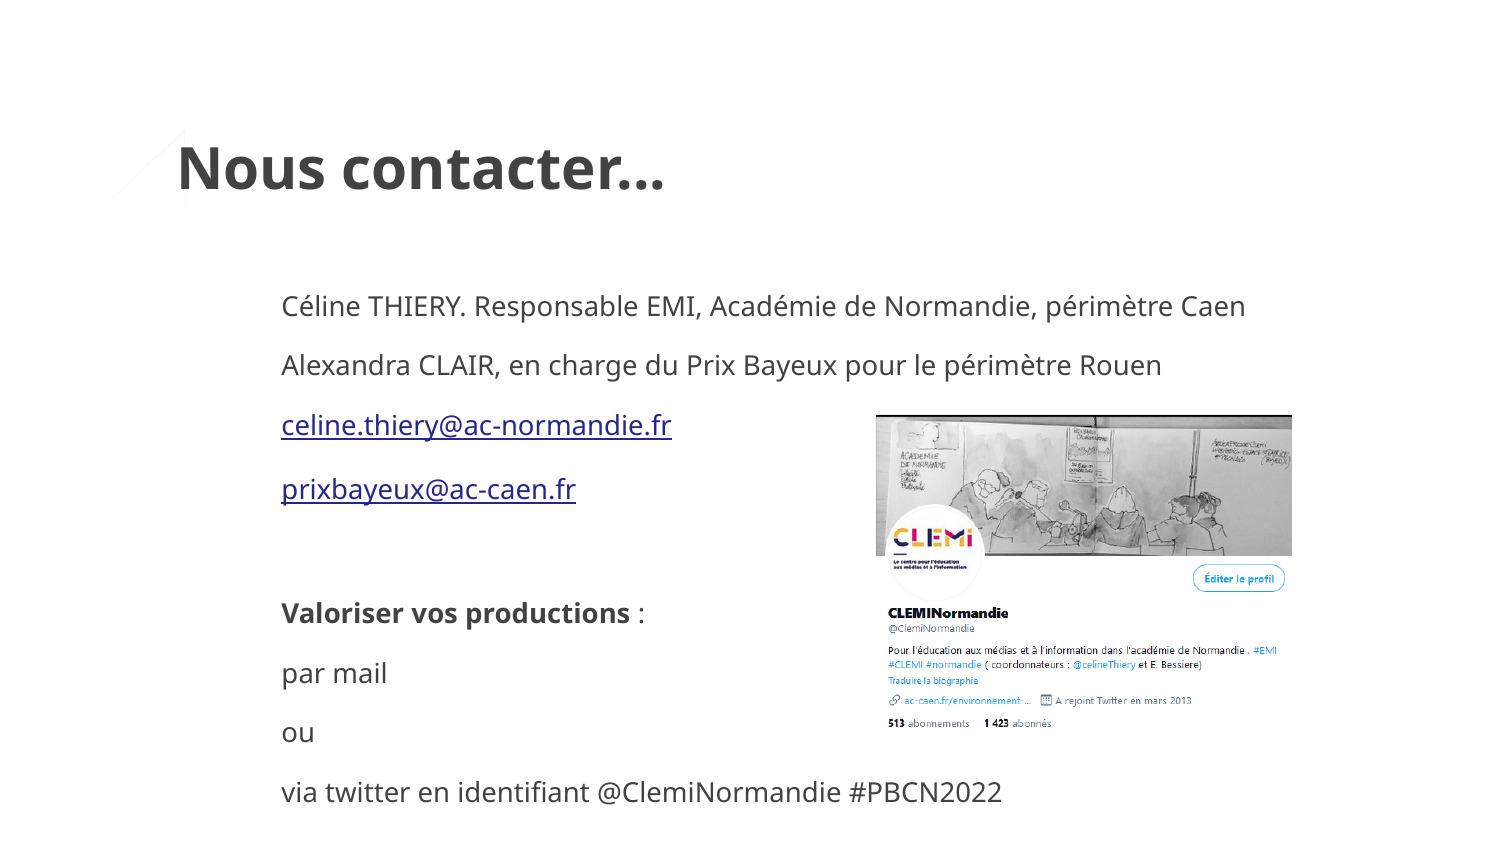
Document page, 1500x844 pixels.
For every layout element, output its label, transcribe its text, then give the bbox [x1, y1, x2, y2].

list Céline THIERY. Responsable EMI, Académie de Normandie, périmètre Caen Alexandra CLAIR, en charge du Prix Bayeux pour le périmètre Rouen celine.thiery@ac-normandie.fr prixbayeux@ac-caen.fr Valoriser vos productions : par mail ou via twitter en identifiant @ClemiNormandie #PBCN2022 [266, 271, 1420, 689]
title Nous contacter... [0, 116, 998, 281]
picture [876, 414, 1292, 737]
